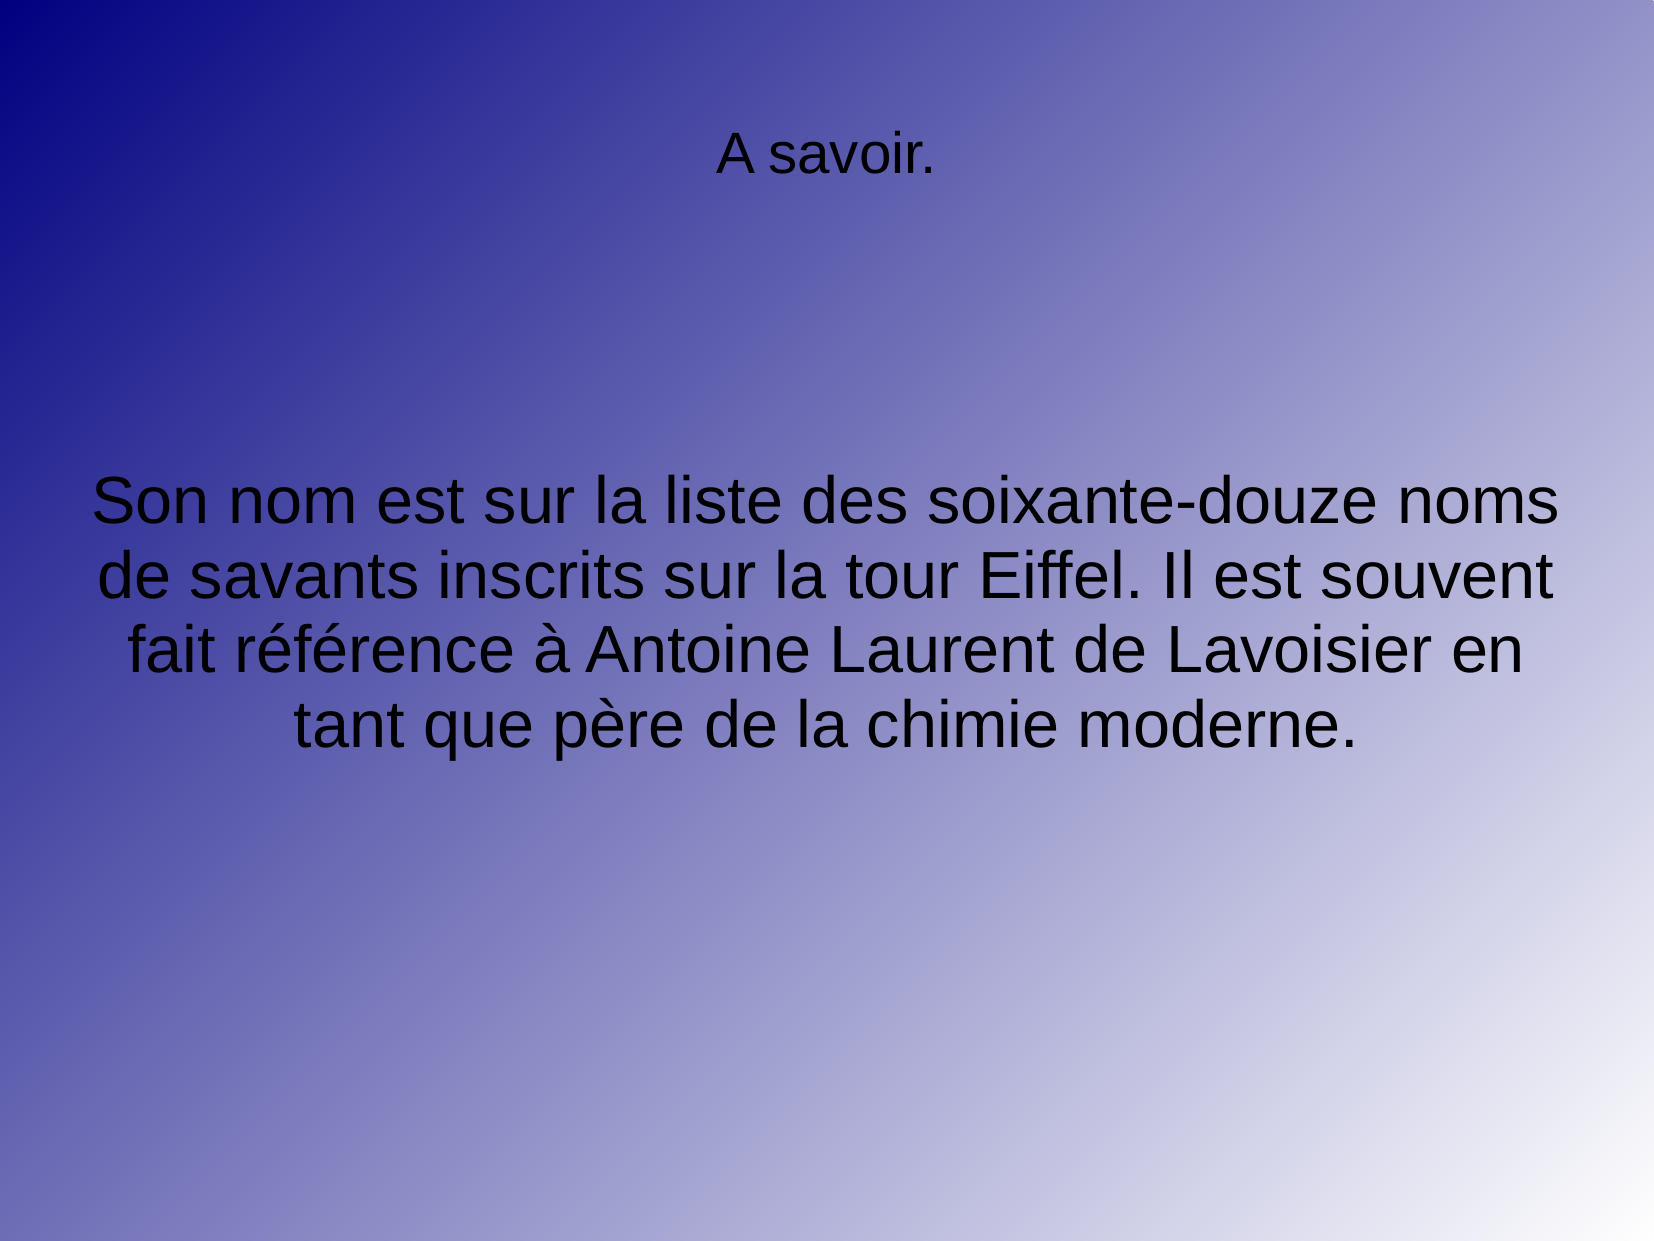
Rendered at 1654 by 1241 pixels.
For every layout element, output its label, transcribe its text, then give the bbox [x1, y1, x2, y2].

subtitle Son nom est sur la liste des soixante-douze noms de savants inscrits sur la tour Eiffel. Il est souvent fait référence à Antoine Laurent de Lavoisier en tant que père de la chimie moderne. [82, 290, 1571, 1010]
title A savoir. [82, 49, 1571, 257]
